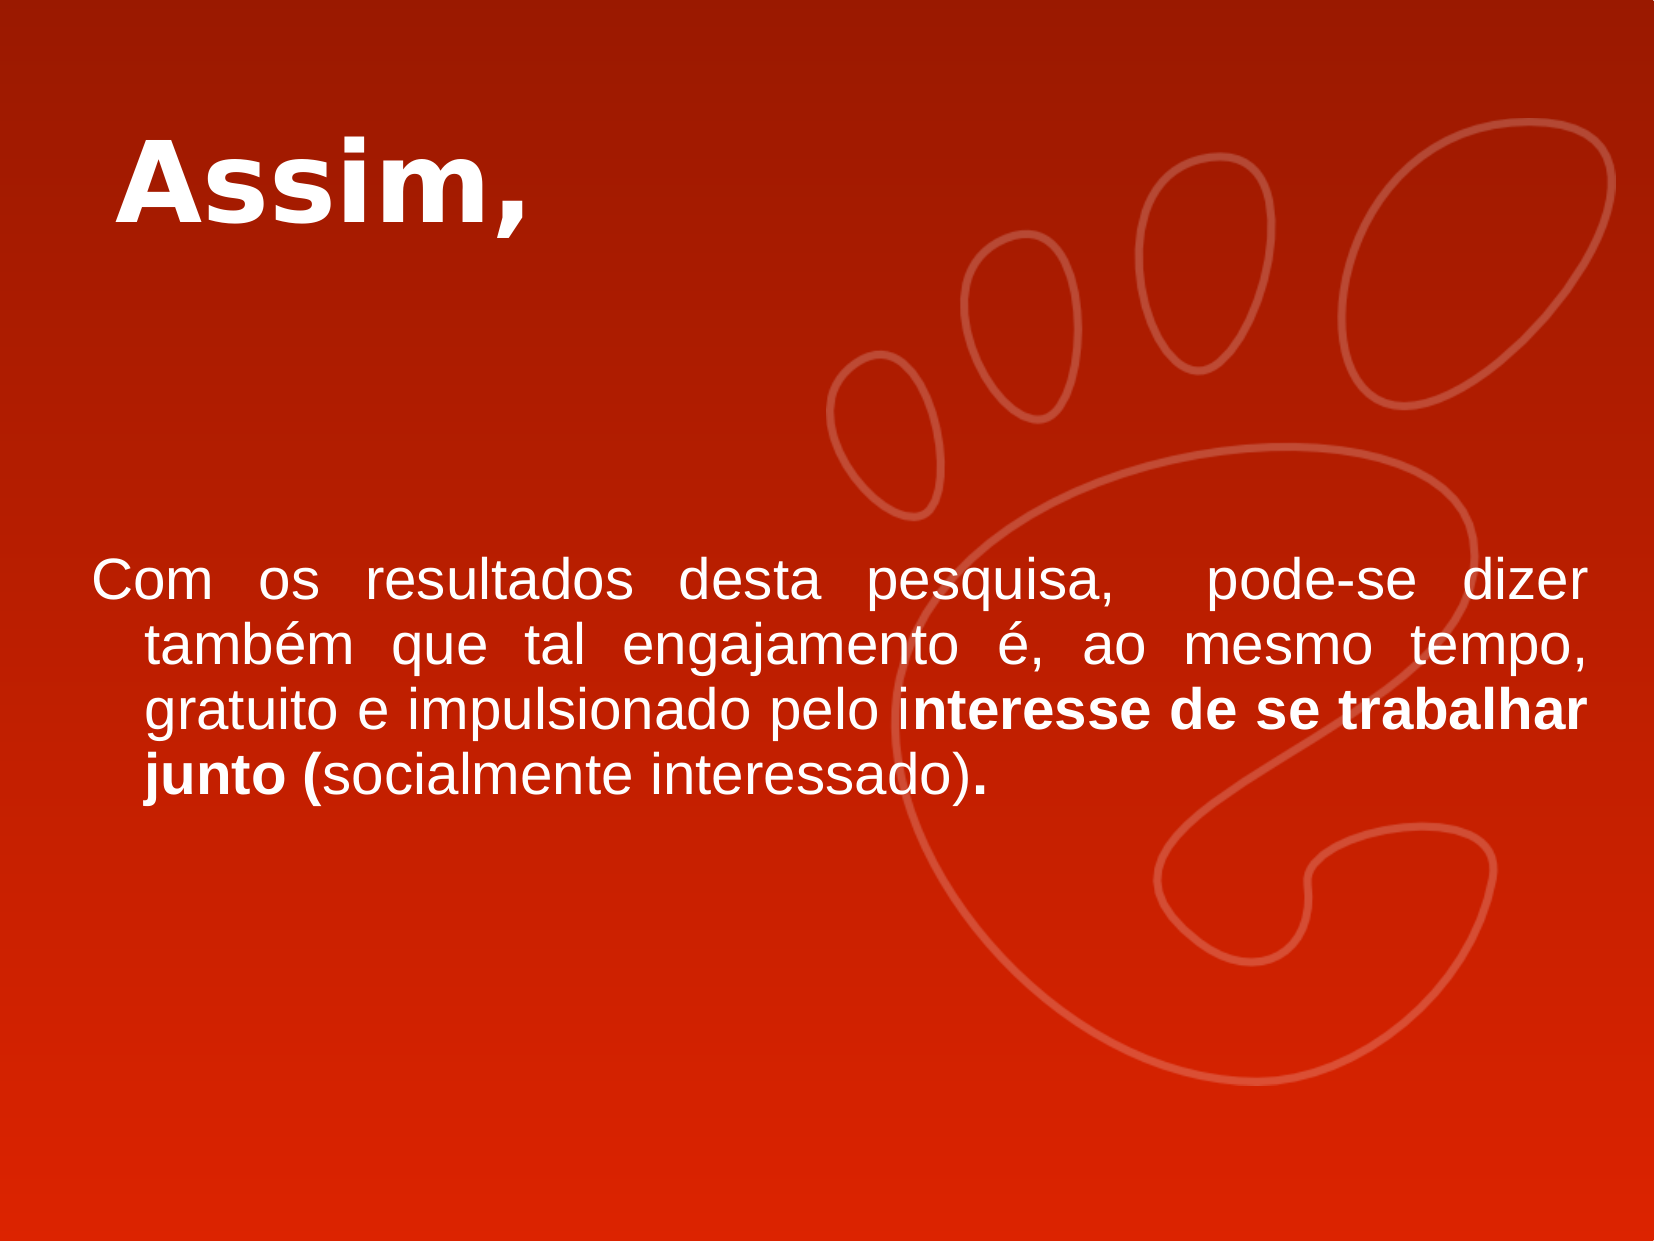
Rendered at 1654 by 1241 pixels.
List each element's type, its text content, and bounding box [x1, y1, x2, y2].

picture [826, 118, 1616, 1086]
list Com os resultados desta pesquisa, pode-se dizer também que tal engajamento é, ao mesmo tempo, gratuito e impulsionado pelo interesse de se trabalhar junto (socialmente interessado). [59, 538, 1605, 1241]
title Assim, [82, 50, 1571, 257]
